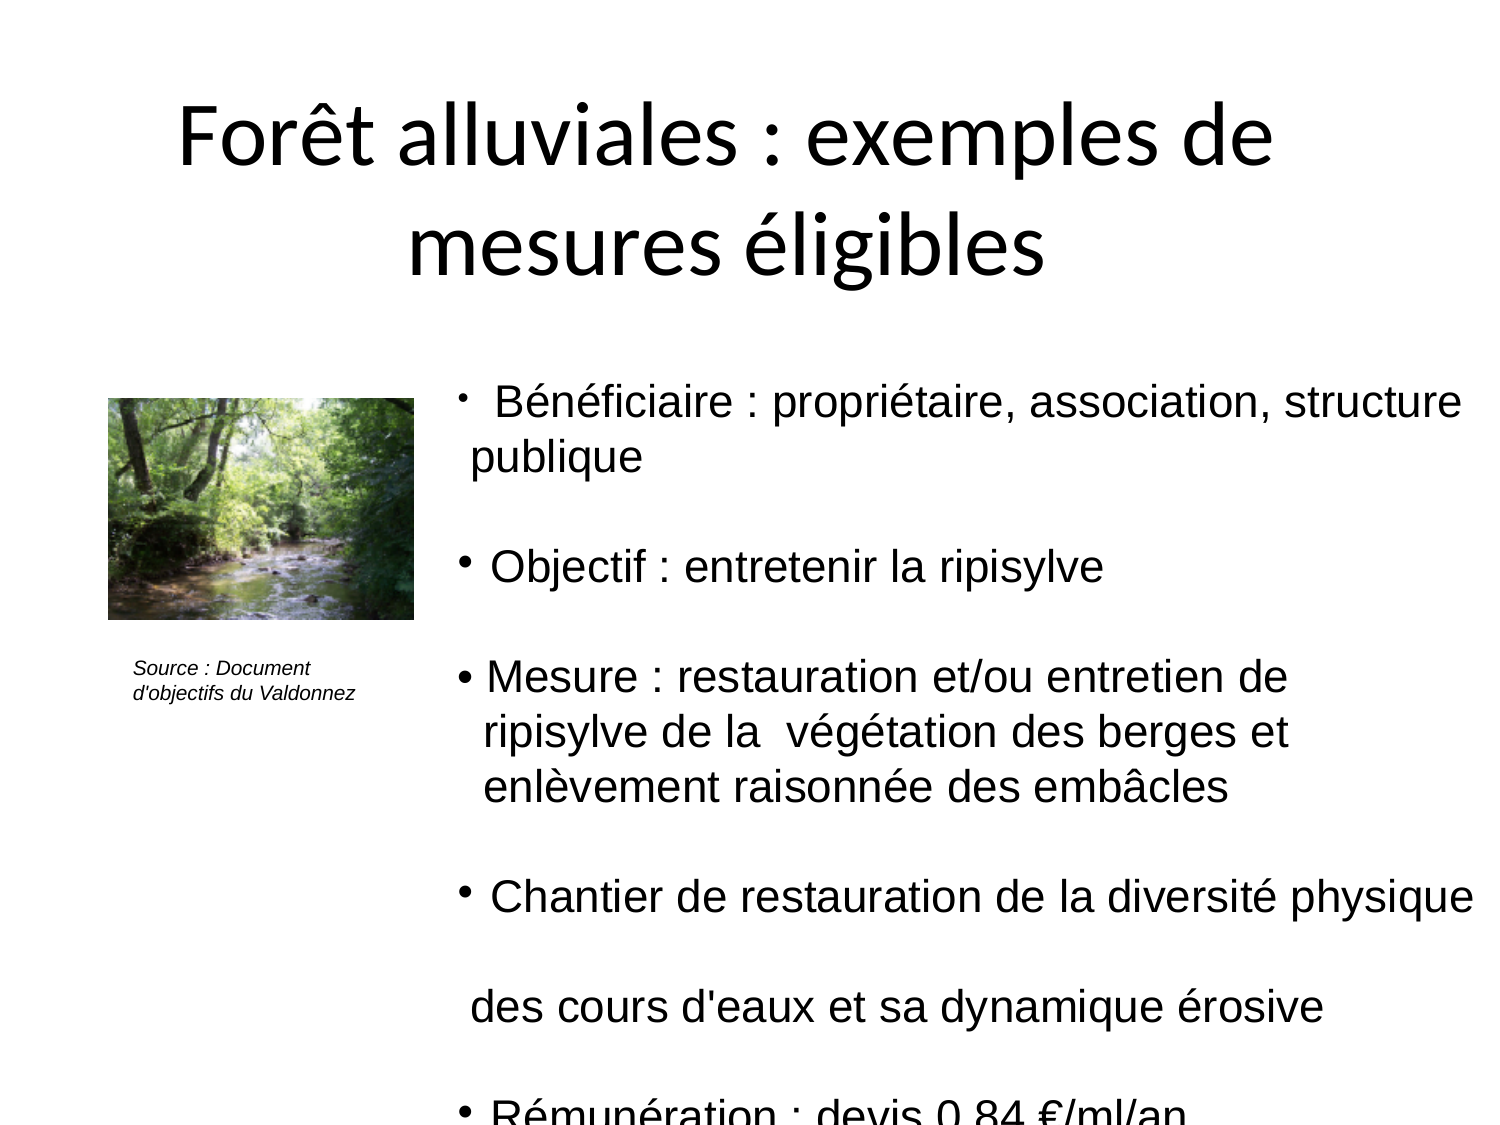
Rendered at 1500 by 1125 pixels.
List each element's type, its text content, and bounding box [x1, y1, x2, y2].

text_box Source : Document d'objectifs du Valdonnez [118, 647, 384, 713]
picture [108, 398, 414, 621]
text_box Bénéficiaire : propriétaire, association, structure publique Objectif : entretenir la ripisylve • Mesure : restauration et/ou entretien de ripisylve de la végétation des berges et enlèvement raisonnée des embâcles Chantier de restauration de la diversité physique des cours d'eaux et sa dynamique érosive Rémunération : devis 0,84 €/ml/an [442, 324, 1500, 1095]
title Forêt alluviales : exemples de mesures éligibles [53, 66, 1402, 302]
